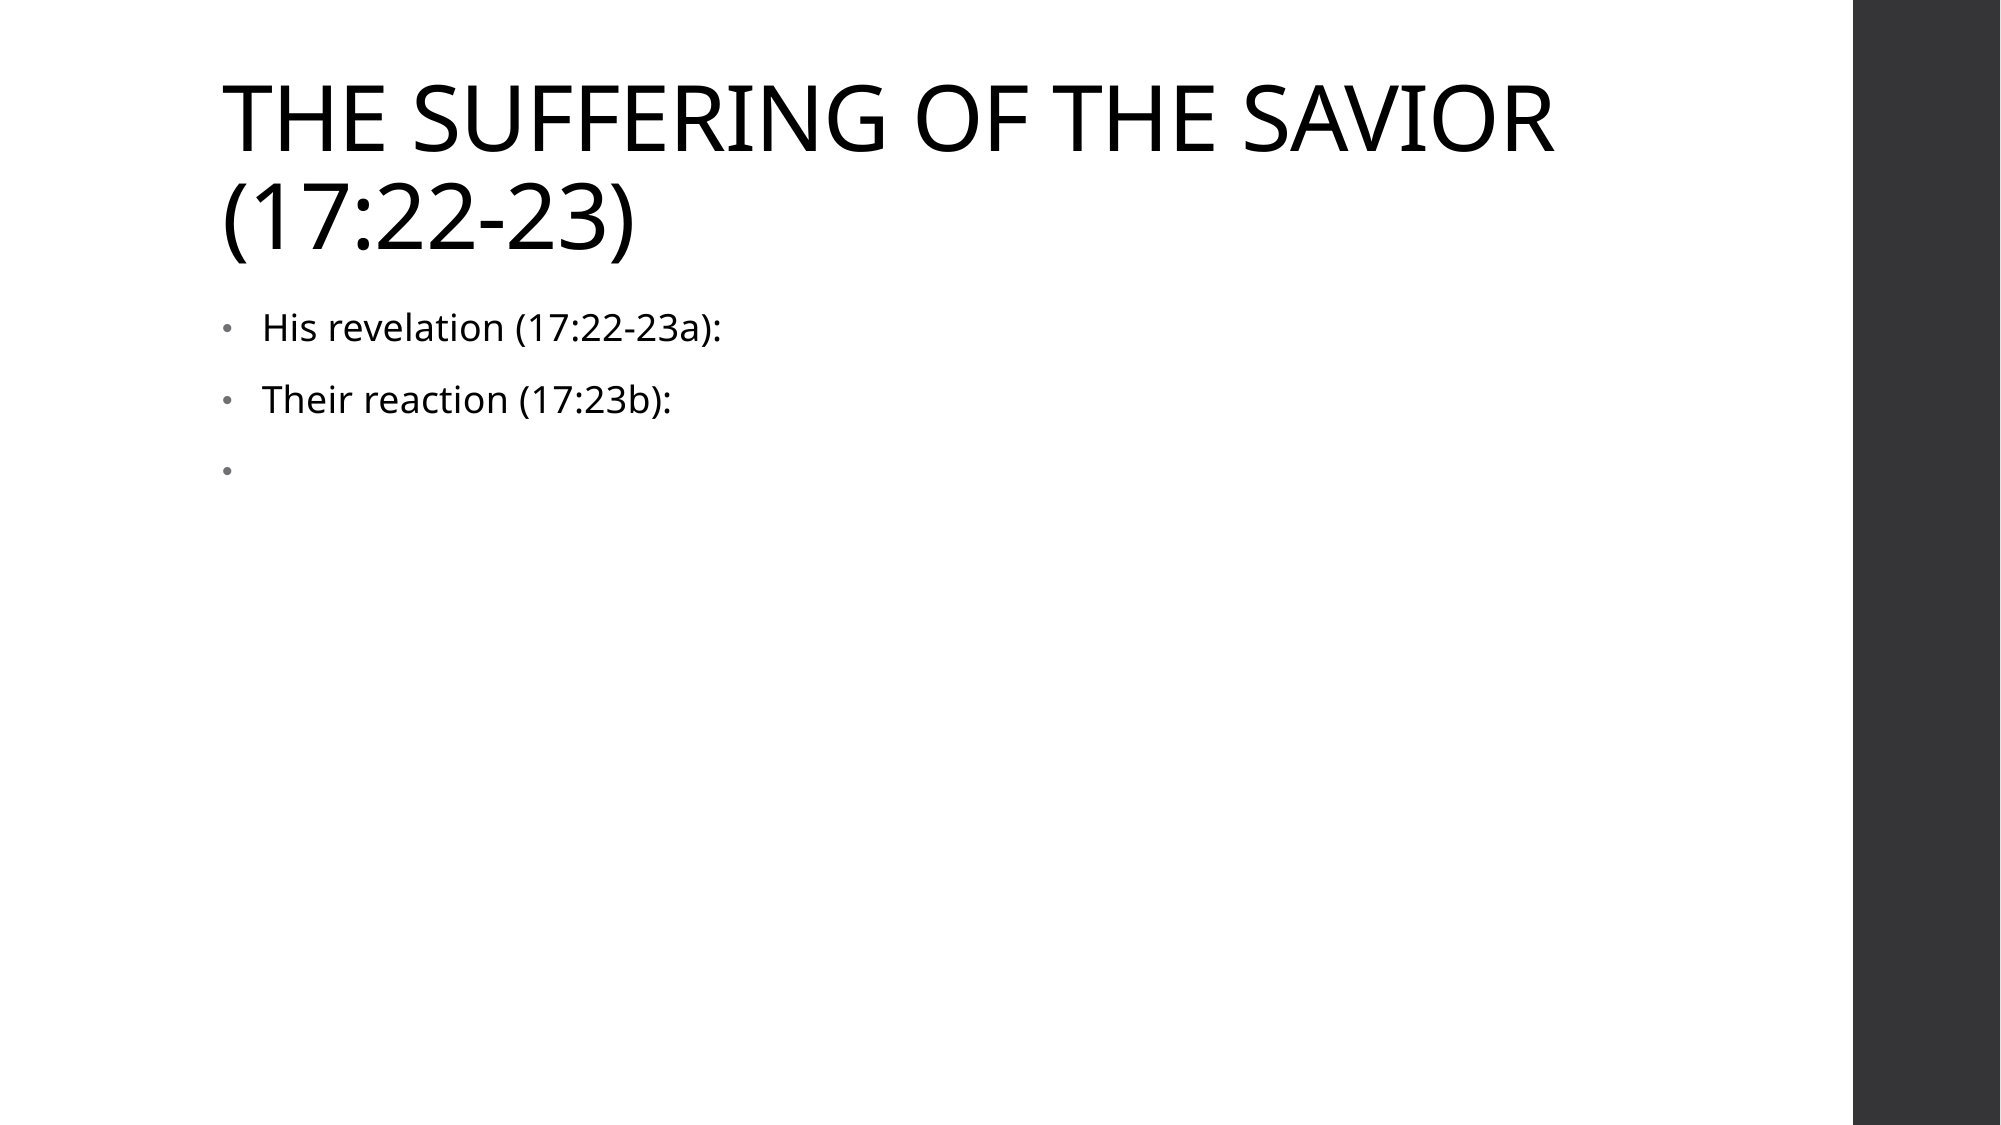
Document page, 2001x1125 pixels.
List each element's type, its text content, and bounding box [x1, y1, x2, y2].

list His revelation (17:22-23a): Their reaction (17:23b): [206, 299, 1617, 1014]
title THE SUFFERING OF THE SAVIOR (17:22-23) [206, 60, 1797, 278]
